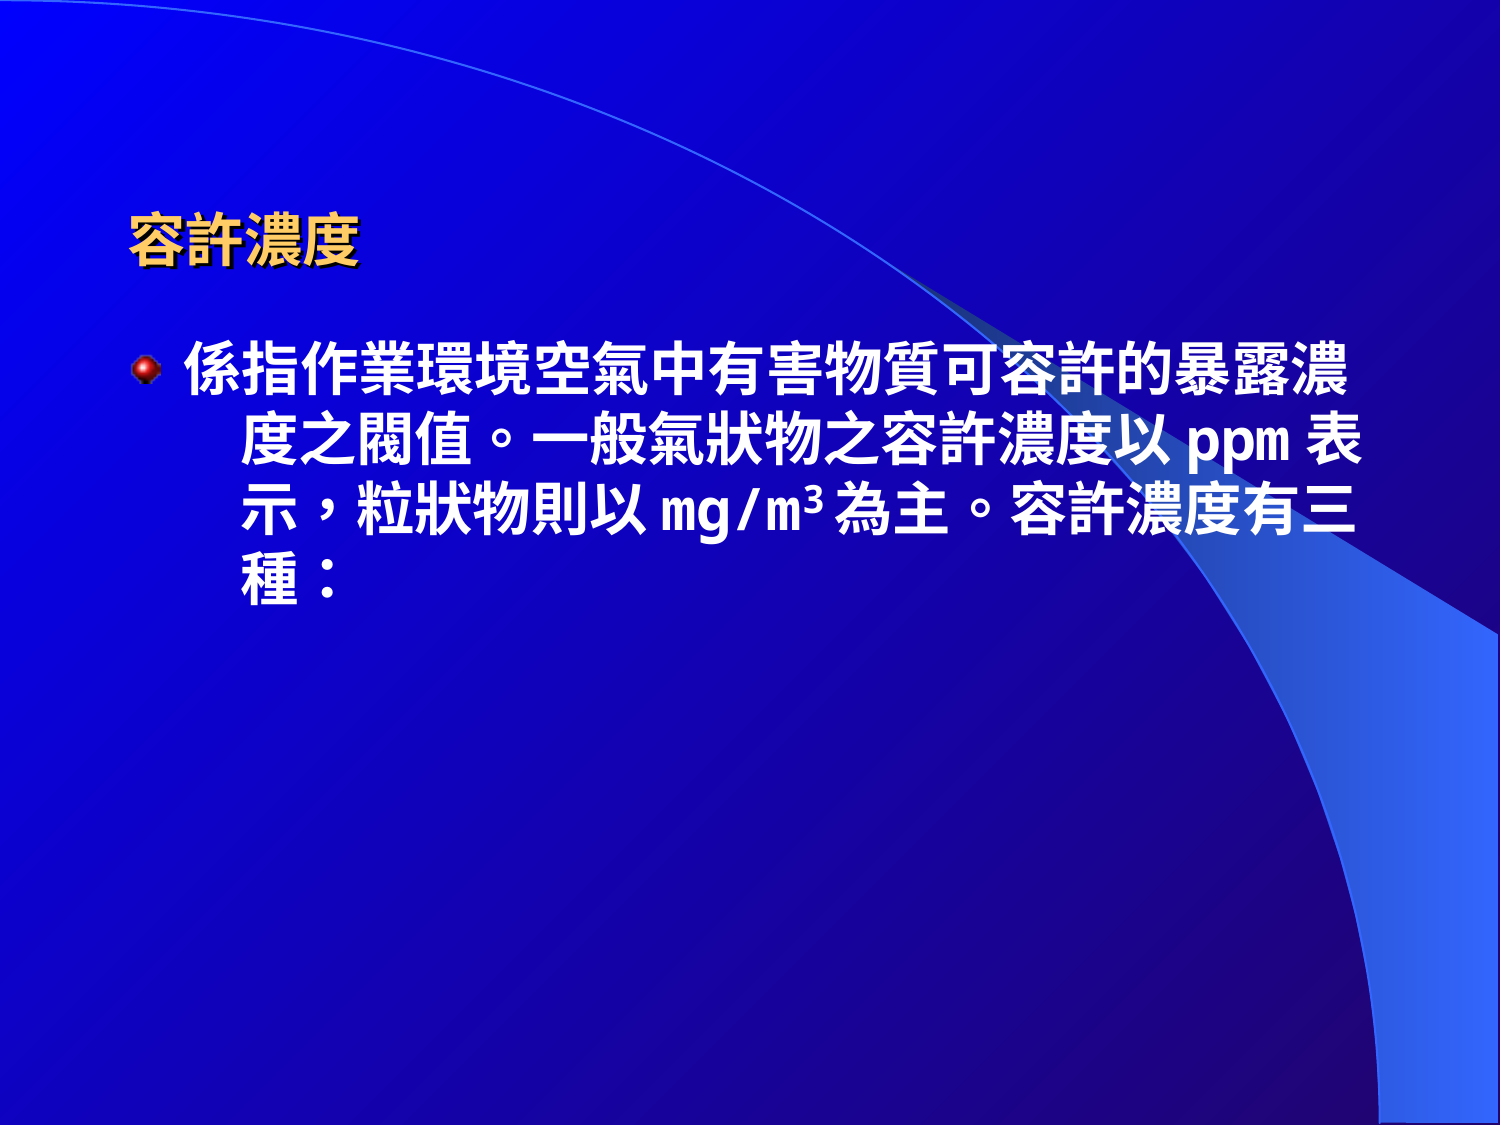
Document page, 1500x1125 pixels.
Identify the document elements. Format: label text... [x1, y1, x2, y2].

list 係指作業環境空氣中有害物質可容許的暴露濃度之閥值。一般氣狀物之容許濃度以ppm表示，粒狀物則以mg/m3為主。容許濃度有三種： [112, 324, 1388, 1000]
title 容許濃度 [112, 187, 1388, 288]
